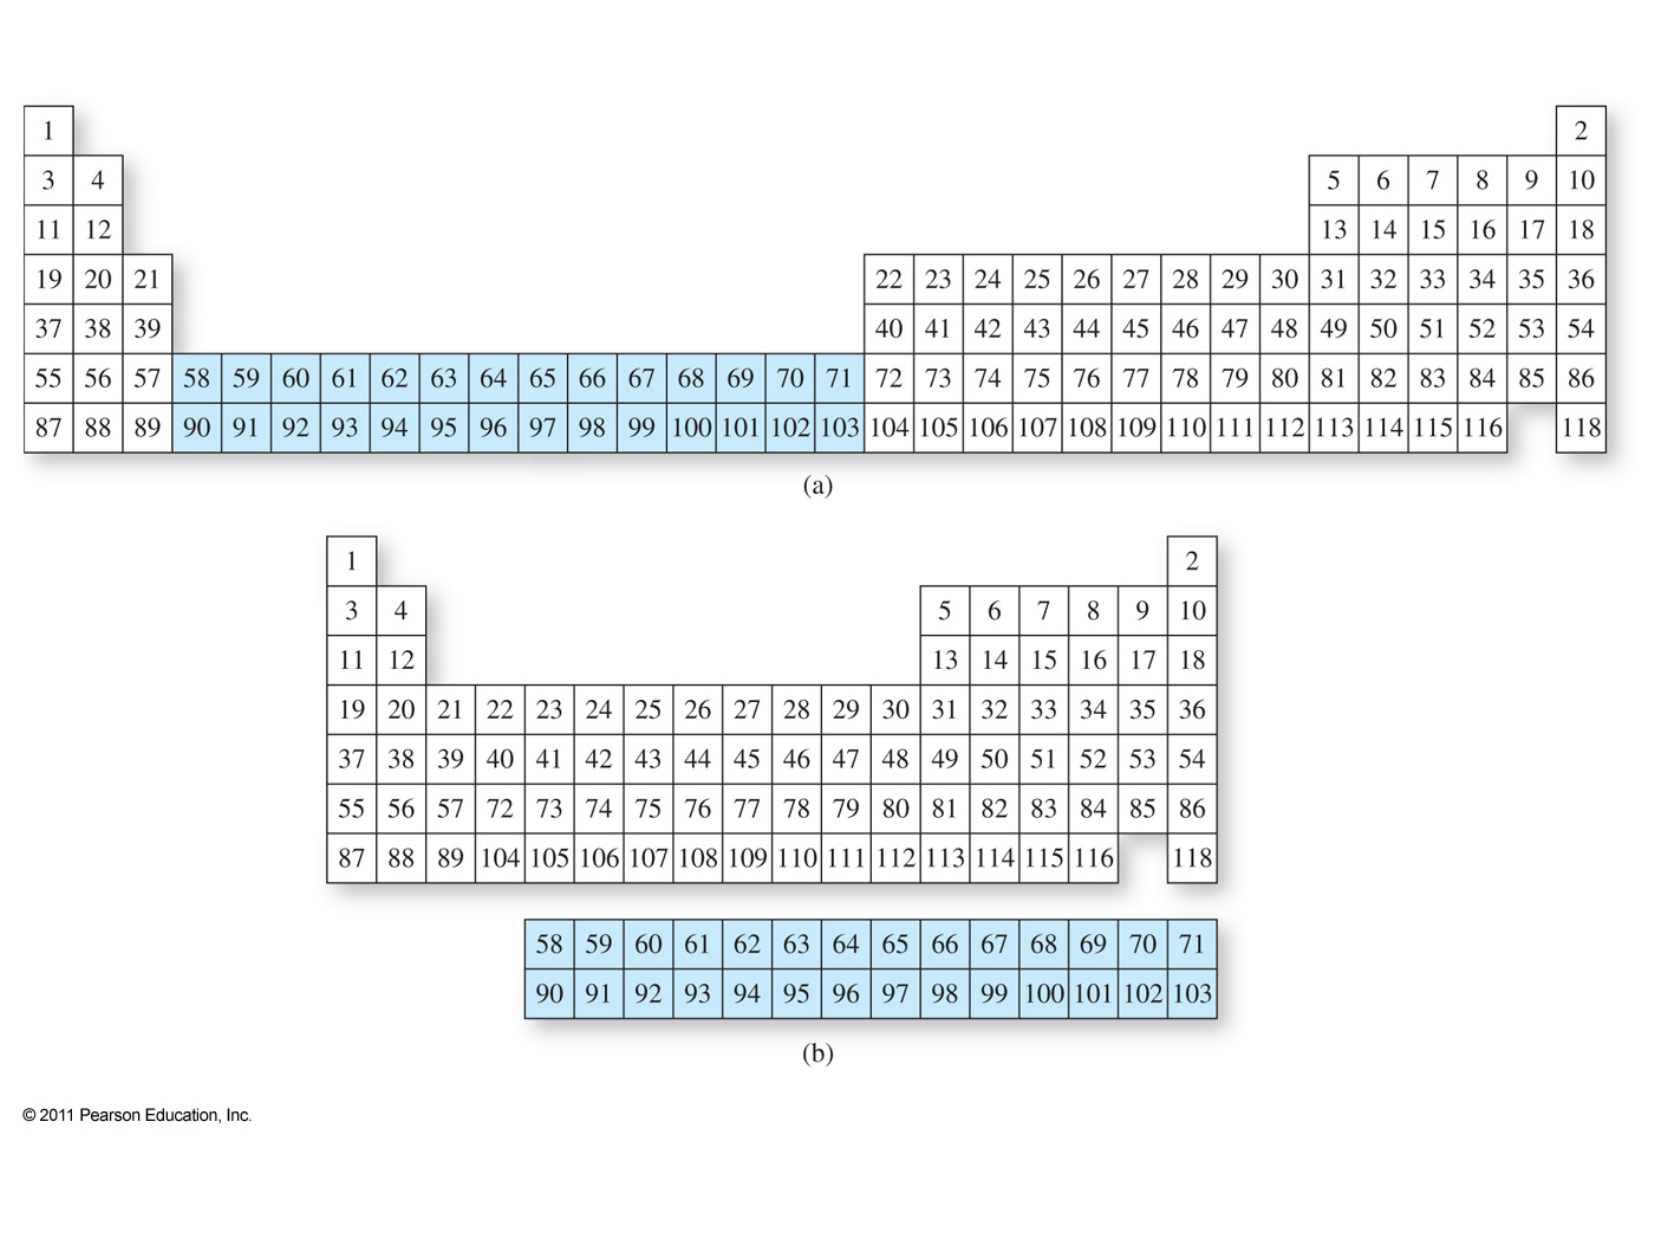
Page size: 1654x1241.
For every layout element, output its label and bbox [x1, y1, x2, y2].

picture [0, 80, 1654, 1160]
